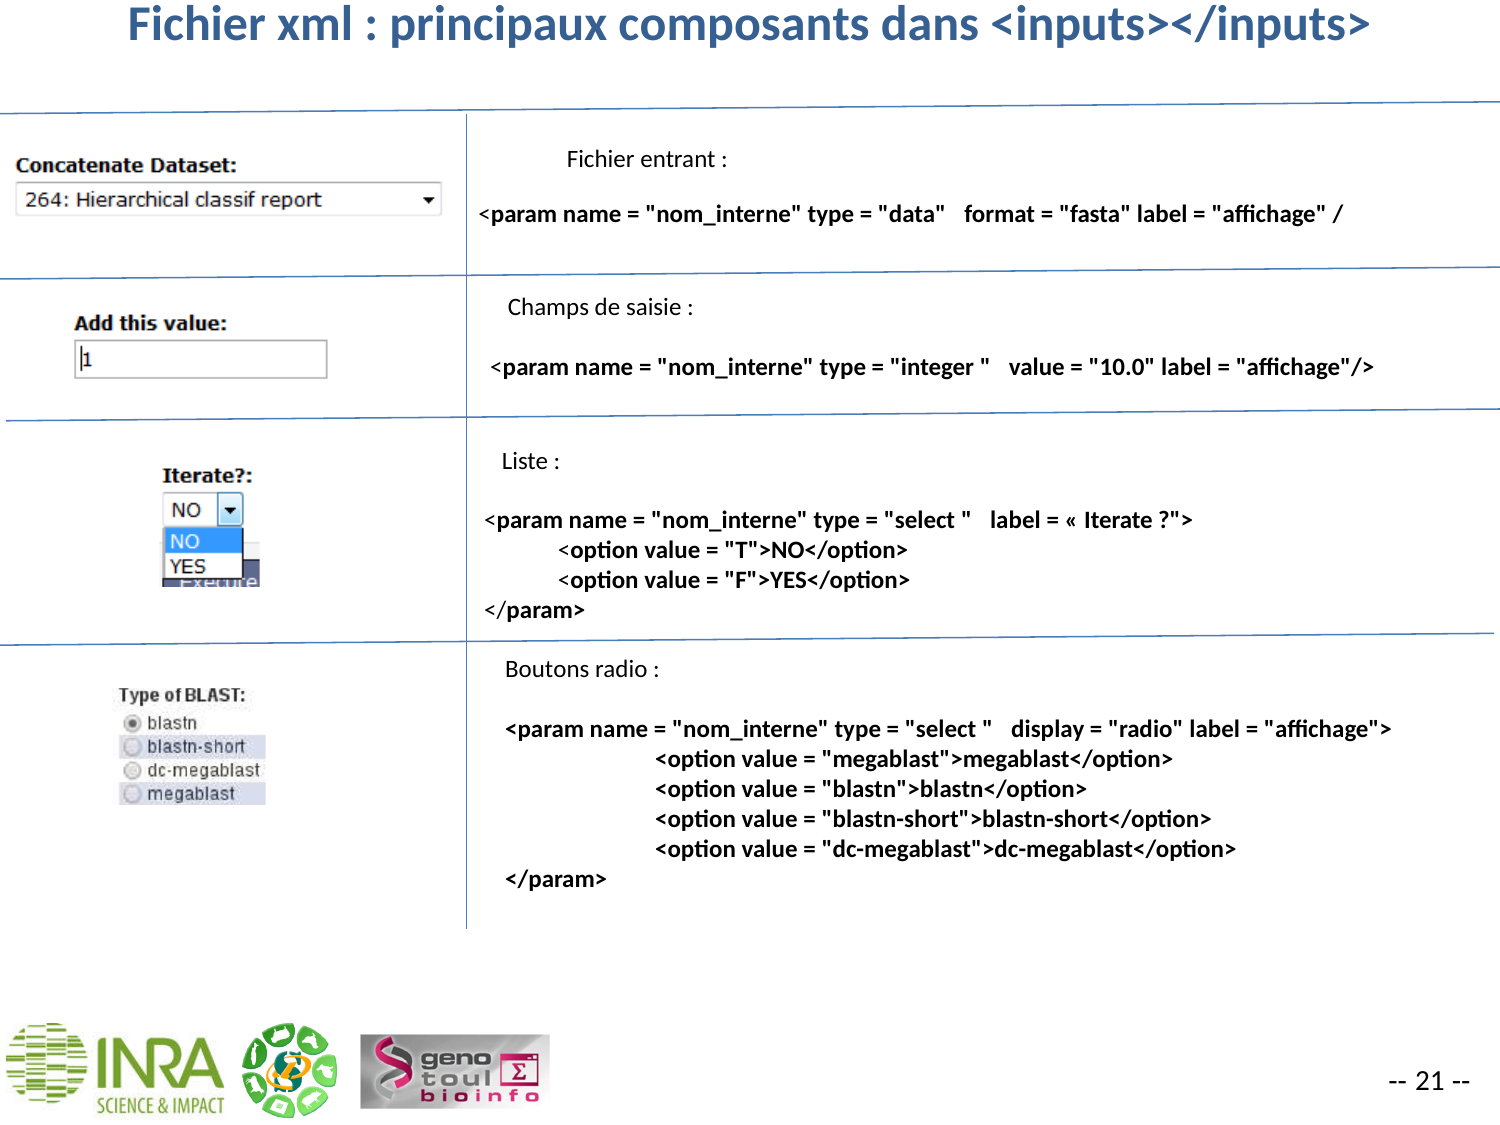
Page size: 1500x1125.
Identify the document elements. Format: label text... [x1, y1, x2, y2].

text_box Liste : <param name = "nom_interne" type = "select " label = « Iterate ?"> <option value = "T">NO</option> <option value = "F">YES</option> </param> [484, 444, 1500, 575]
list Fichier entrant : <param name = "nom_interne" type = "data" format = "fasta" label = "affichage" / [478, 149, 1495, 274]
picture [360, 1034, 550, 1109]
text_box Champs de saisie : <param name = "nom_interne" type = "integer " value = "10.0" label = "affichage"/> [490, 410, 1500, 421]
picture [5, 149, 455, 232]
text_box Champs de saisie : <param name = "nom_interne" type = "integer " value = "10.0" label = "affichage"/> [490, 290, 1500, 416]
list Fichier entrant : <param name = "nom_interne" type = "data" format = "fasta" label = "affichage" / [478, 268, 1495, 279]
text_box Boutons radio : <param name = "nom_interne" type = "select " display = "radio" label = "affichage"> <option value = "megablast">megablast</option> <option value = "blastn">blastn</option> <option value = "blastn-short">blastn-short</option> <option value = "dc-megablast">dc-megablast</option> </param> [490, 645, 1459, 930]
picture [5, 1023, 225, 1125]
picture [112, 680, 266, 805]
text_box Fichier xml : principaux composants dans <inputs></inputs> [0, 0, 1500, 73]
picture [159, 456, 260, 587]
picture [64, 302, 349, 398]
picture [242, 1023, 337, 1118]
